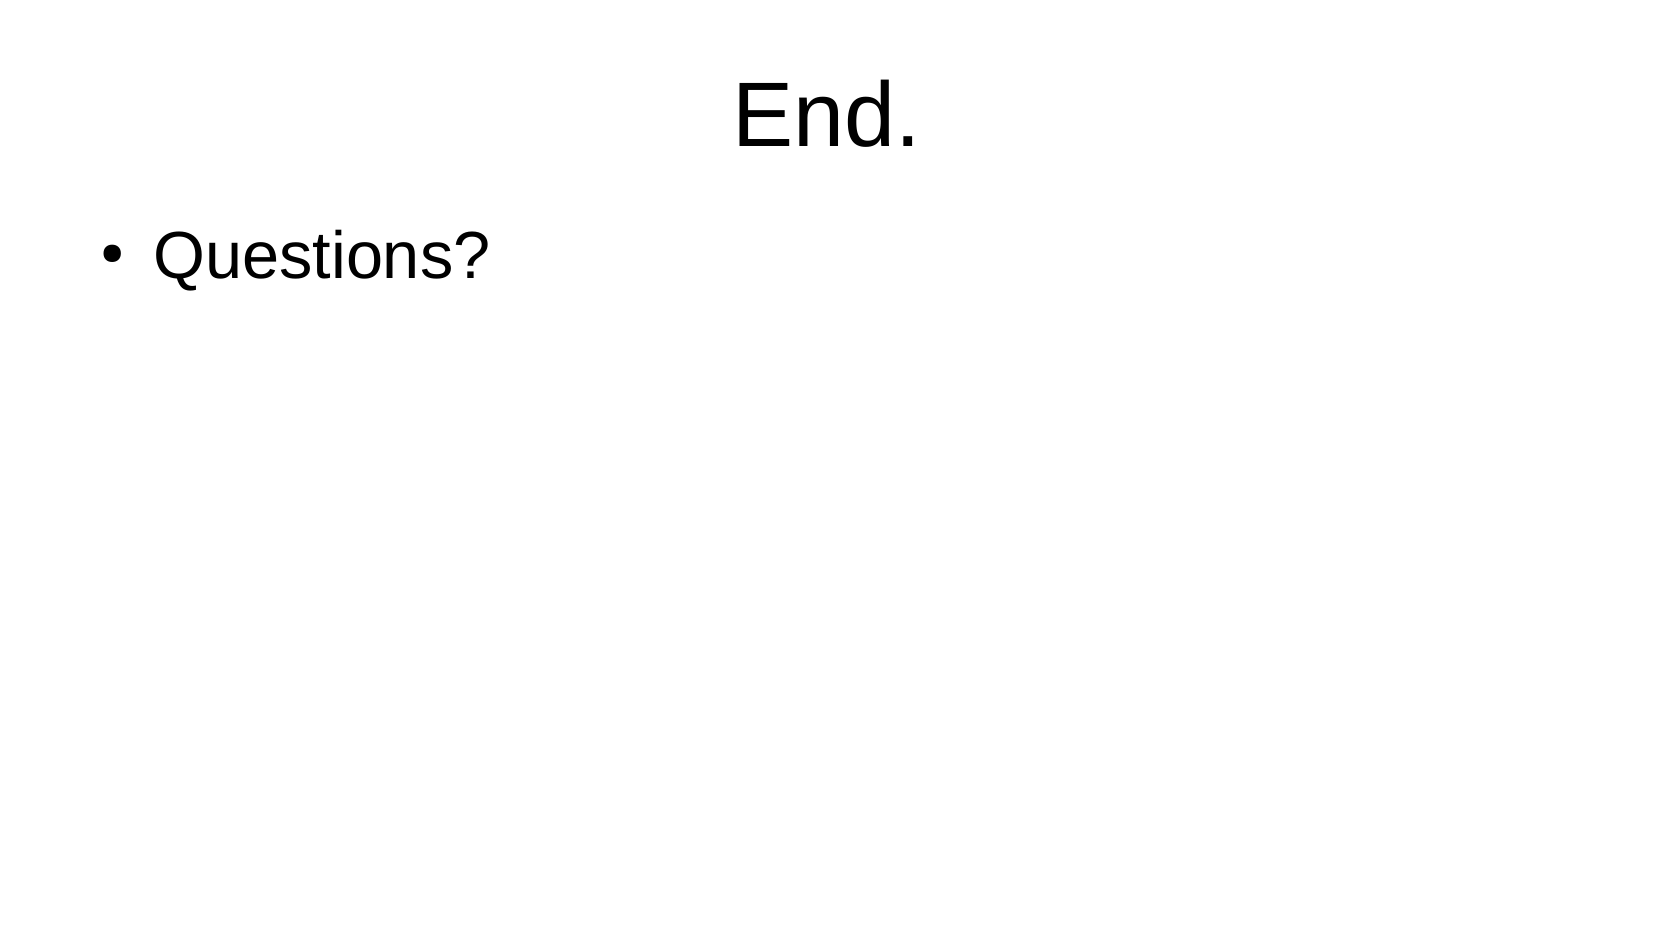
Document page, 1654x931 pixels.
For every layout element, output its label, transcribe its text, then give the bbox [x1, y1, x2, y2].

title End. [82, 37, 1571, 193]
list Questions? [82, 217, 1571, 758]
